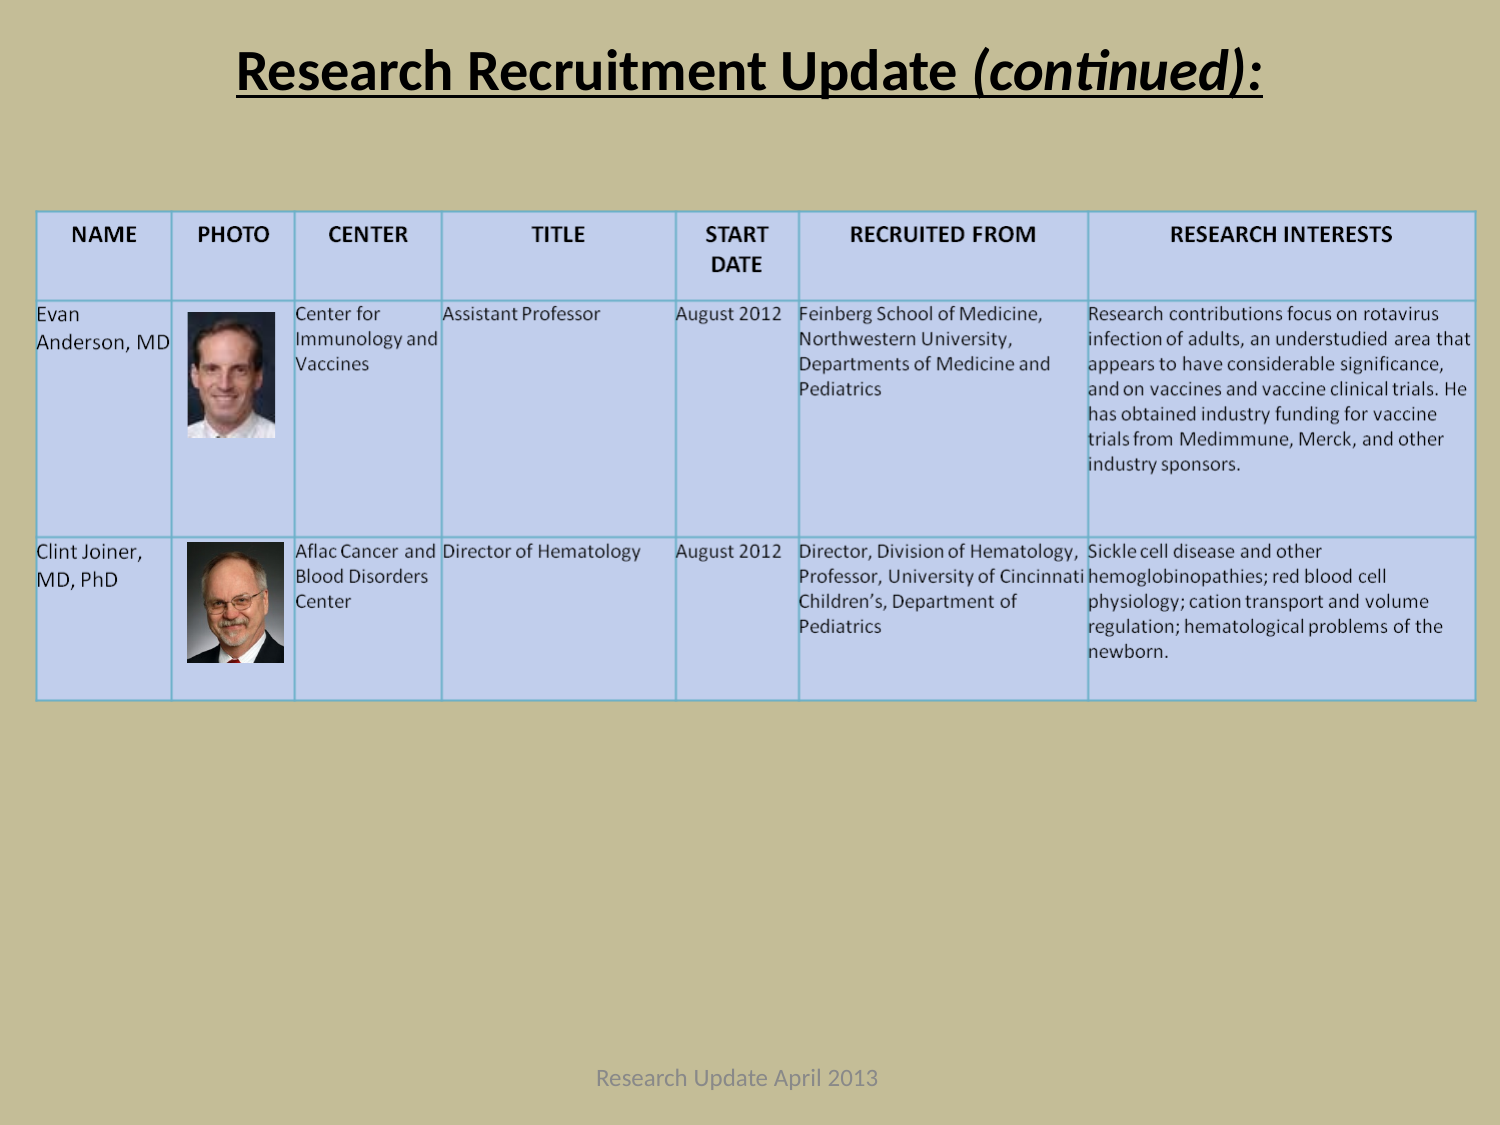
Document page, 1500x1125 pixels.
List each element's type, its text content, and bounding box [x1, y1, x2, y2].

picture [22, 201, 1489, 713]
text_box Research Update April 2013 [500, 1050, 976, 1103]
text_box Research Recruitment Update (continued): [50, 24, 1463, 113]
